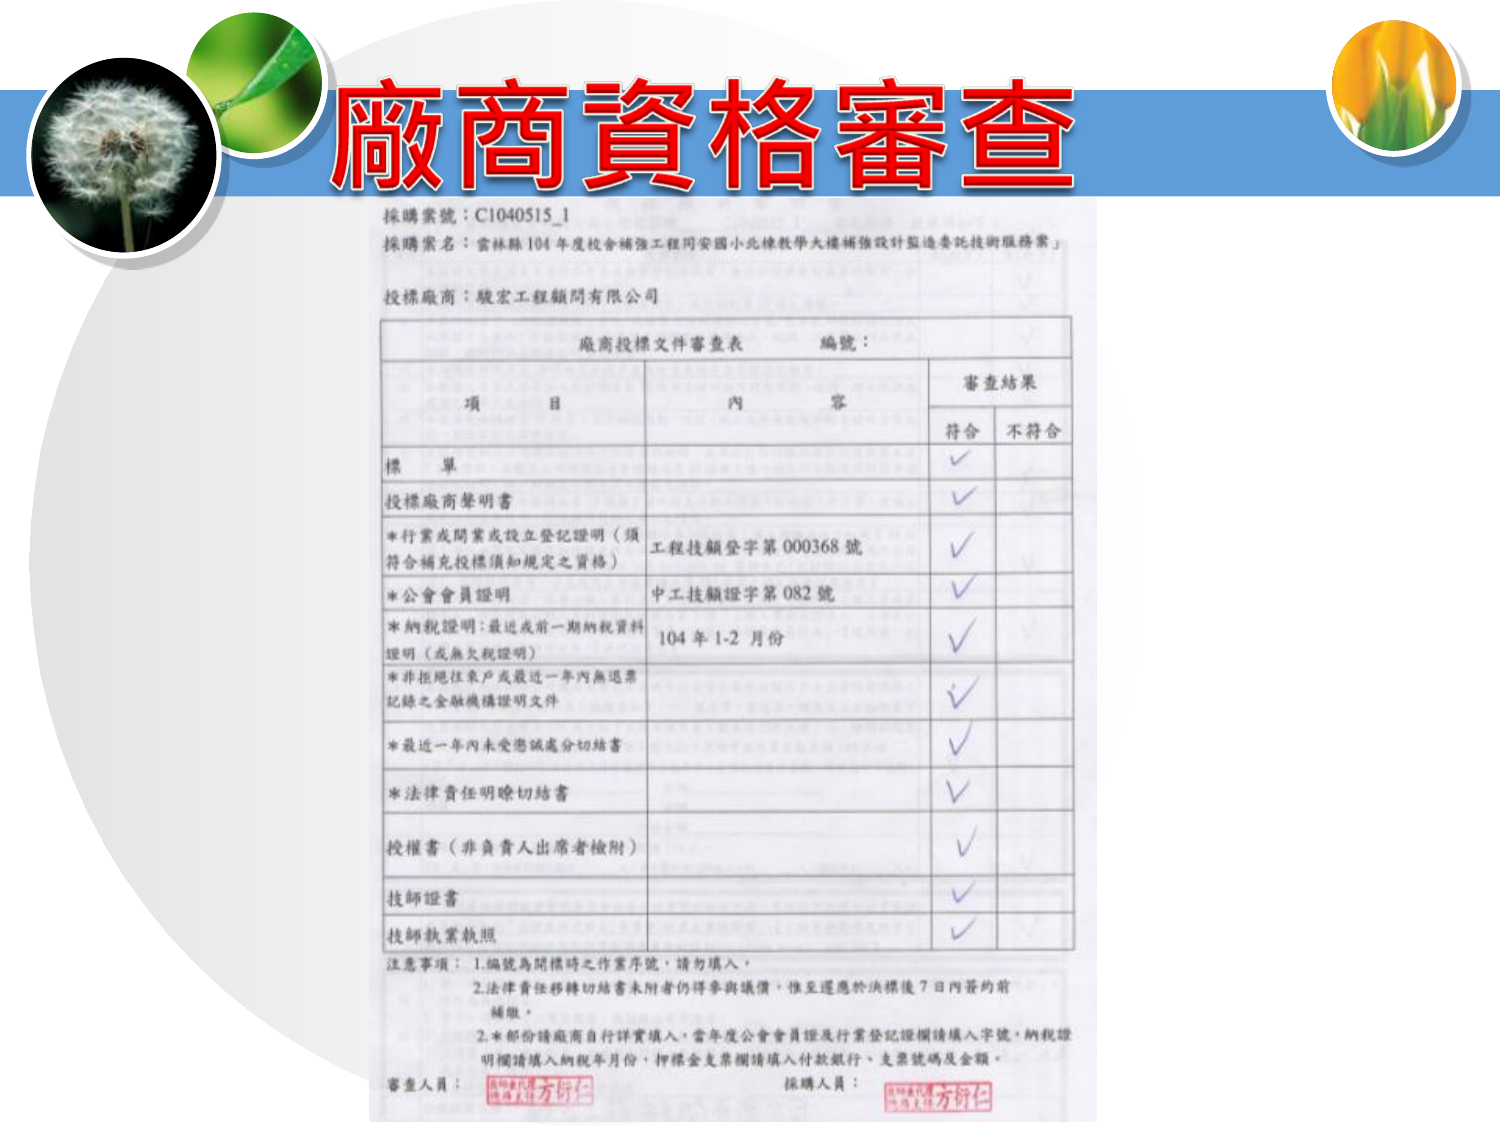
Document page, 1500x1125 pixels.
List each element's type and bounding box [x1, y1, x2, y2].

picture [1331, 20, 1457, 151]
picture [186, 12, 1169, 1122]
picture [31, 57, 217, 253]
